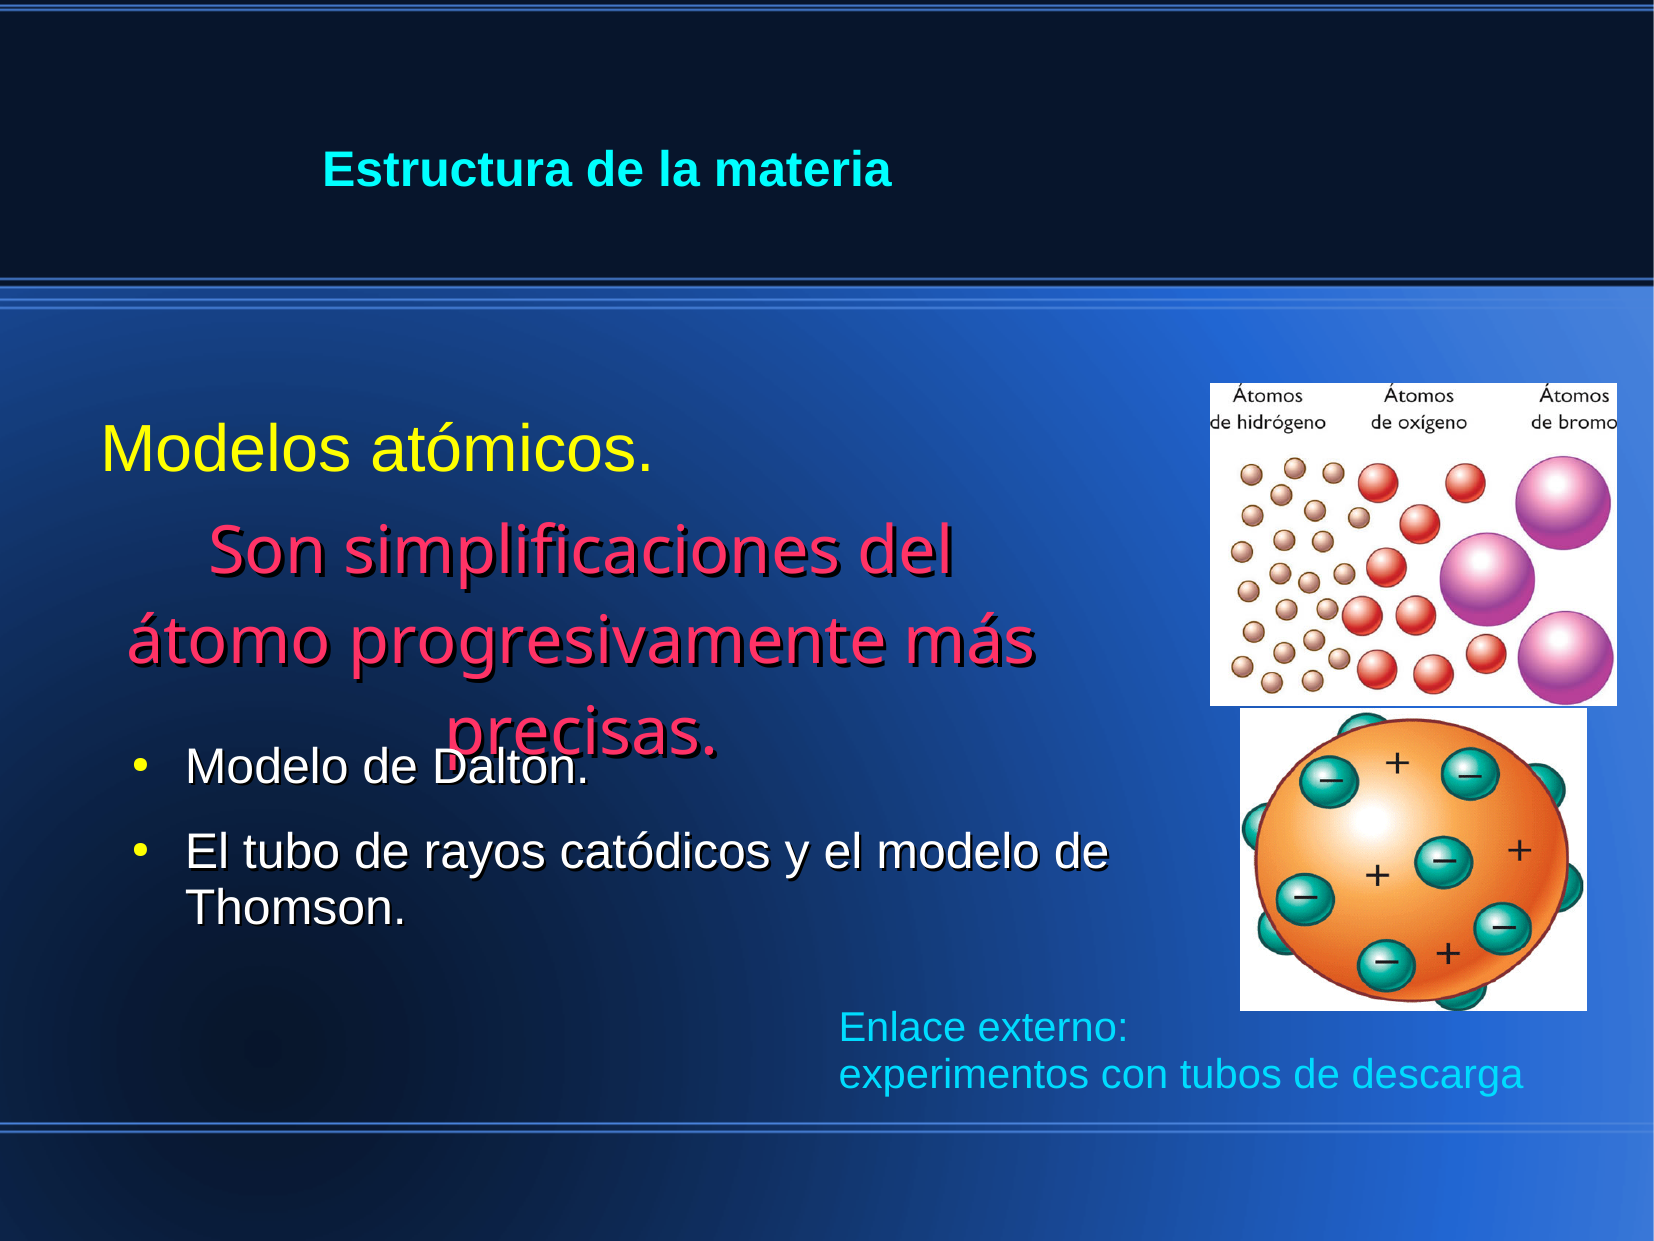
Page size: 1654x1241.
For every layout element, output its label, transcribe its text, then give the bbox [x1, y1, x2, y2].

list Enlace externo: experimentos con tubos de descarga [767, 1003, 1625, 1117]
title Estructura de la materia [32, 118, 1182, 220]
list Modelos atómicos. [29, 306, 1595, 562]
picture [0, 0, 1654, 1241]
text_box Modelo de Dalton. El tubo de rayos catódicos y el modelo de Thomson. [113, 738, 1182, 936]
text_box Son simplificaciones del átomo progresivamente más precisas. [29, 501, 1063, 736]
